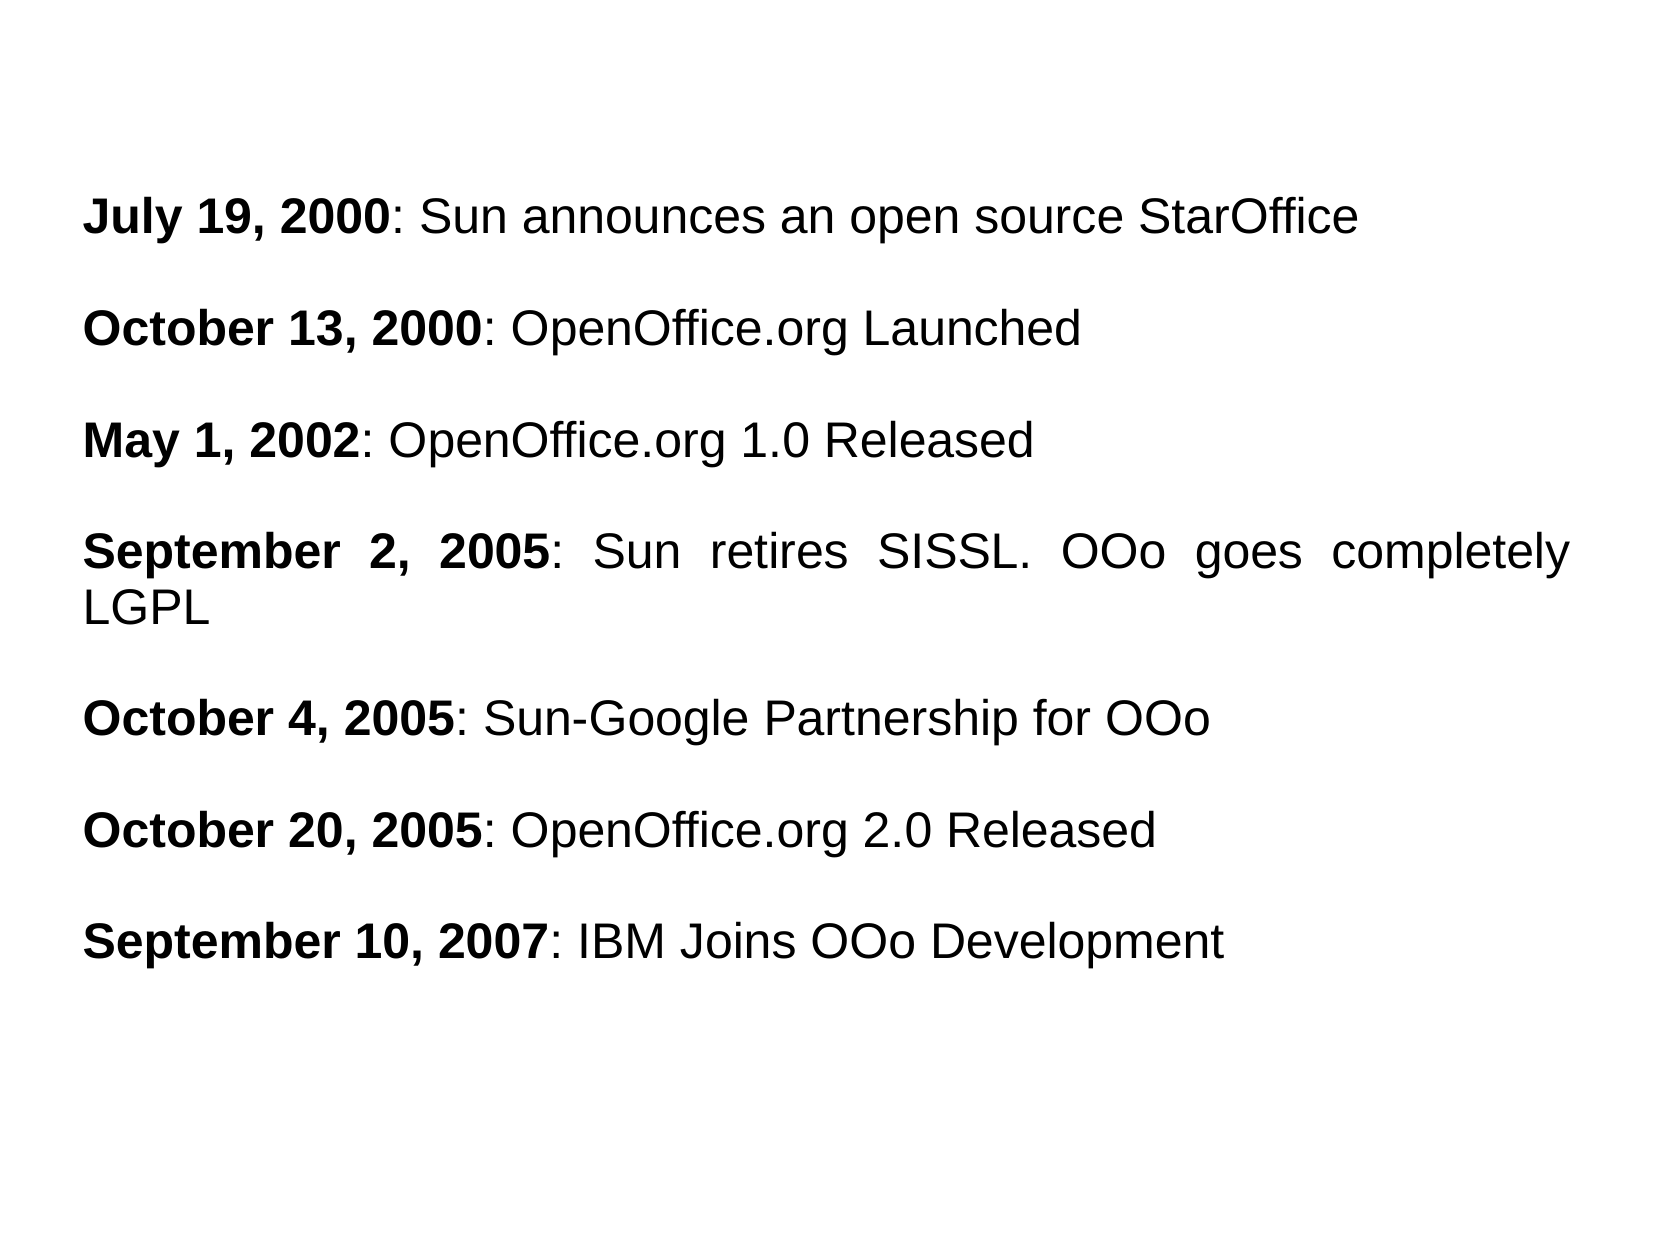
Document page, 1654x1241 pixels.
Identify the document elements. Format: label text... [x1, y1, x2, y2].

subtitle July 19, 2000: Sun announces an open source StarOffice October 13, 2000: OpenOffice.org Launched May 1, 2002: OpenOffice.org 1.0 Released September 2, 2005: Sun retires SISSL. OOo goes completely LGPL October 4, 2005: Sun-Google Partnership for OOo October 20, 2005: OpenOffice.org 2.0 Released September 10, 2007: IBM Joins OOo Development [82, 49, 1571, 1109]
